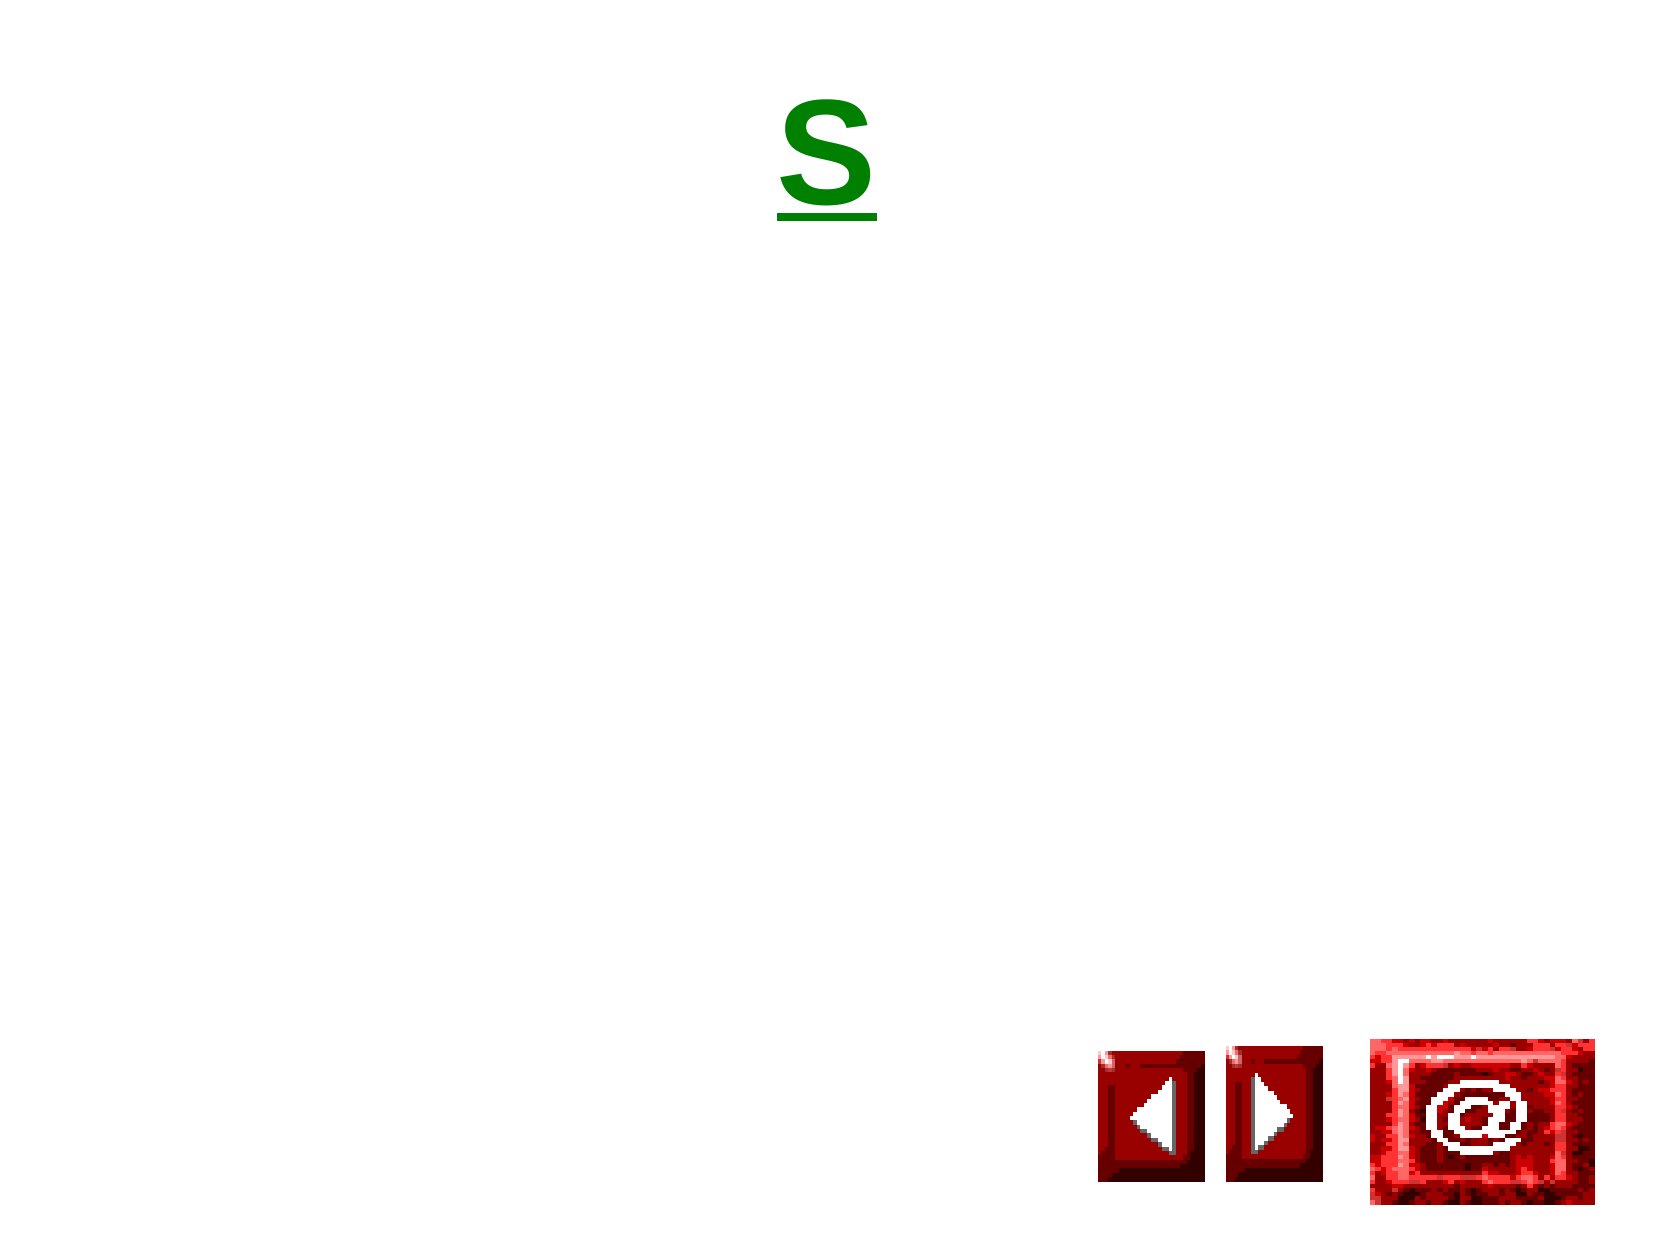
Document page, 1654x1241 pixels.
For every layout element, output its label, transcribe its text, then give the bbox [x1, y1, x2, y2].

picture [1226, 1046, 1323, 1182]
picture [1370, 1039, 1595, 1205]
title S [82, 49, 1571, 257]
picture [1098, 1051, 1205, 1182]
